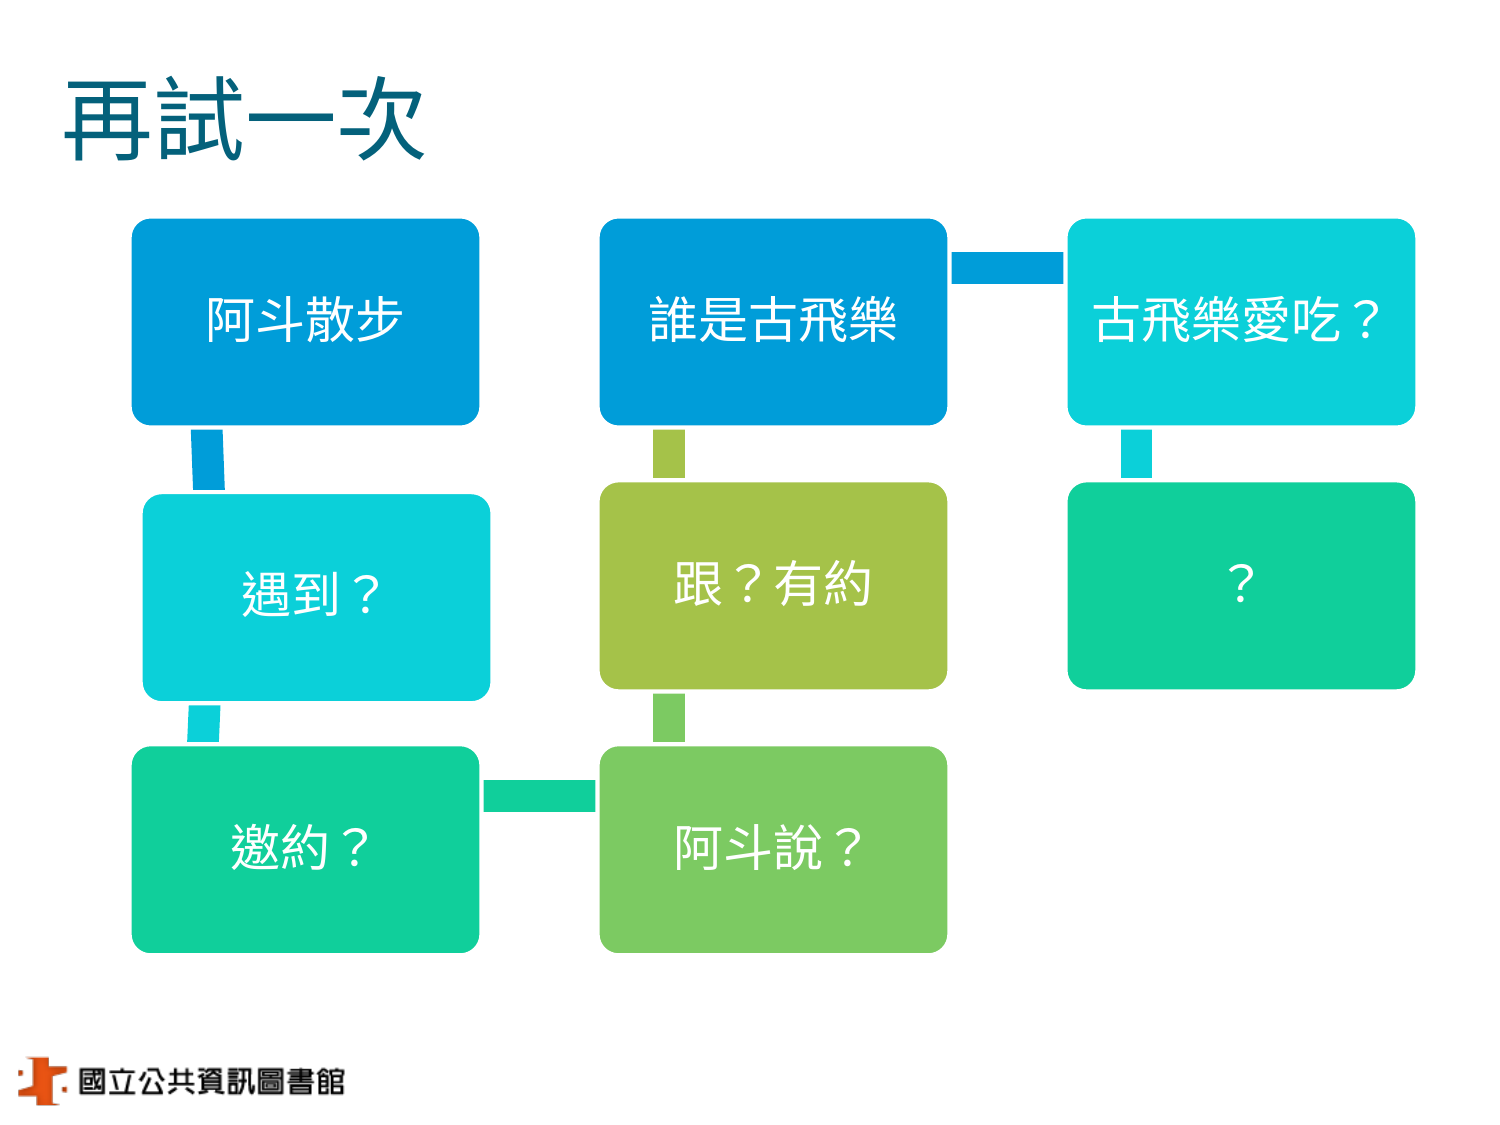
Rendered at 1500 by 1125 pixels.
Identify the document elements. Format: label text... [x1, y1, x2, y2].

text_box [1121, 428, 1152, 480]
text_box 古飛樂愛吃？ [1065, 216, 1418, 428]
text_box [187, 704, 221, 744]
text_box [653, 692, 685, 744]
text_box [653, 428, 685, 480]
text_box 遇到？ [140, 492, 493, 704]
text_box [190, 428, 225, 492]
text_box 跟？有約 [597, 480, 950, 692]
text_box ？ [1065, 480, 1418, 692]
text_box 阿斗說？ [597, 744, 950, 956]
text_box [950, 252, 1065, 284]
text_box 誰是古飛樂 [597, 216, 950, 428]
text_box 再試一次 [46, 35, 1385, 198]
text_box 邀約？ [129, 744, 482, 956]
text_box 阿斗散步 [129, 216, 482, 428]
